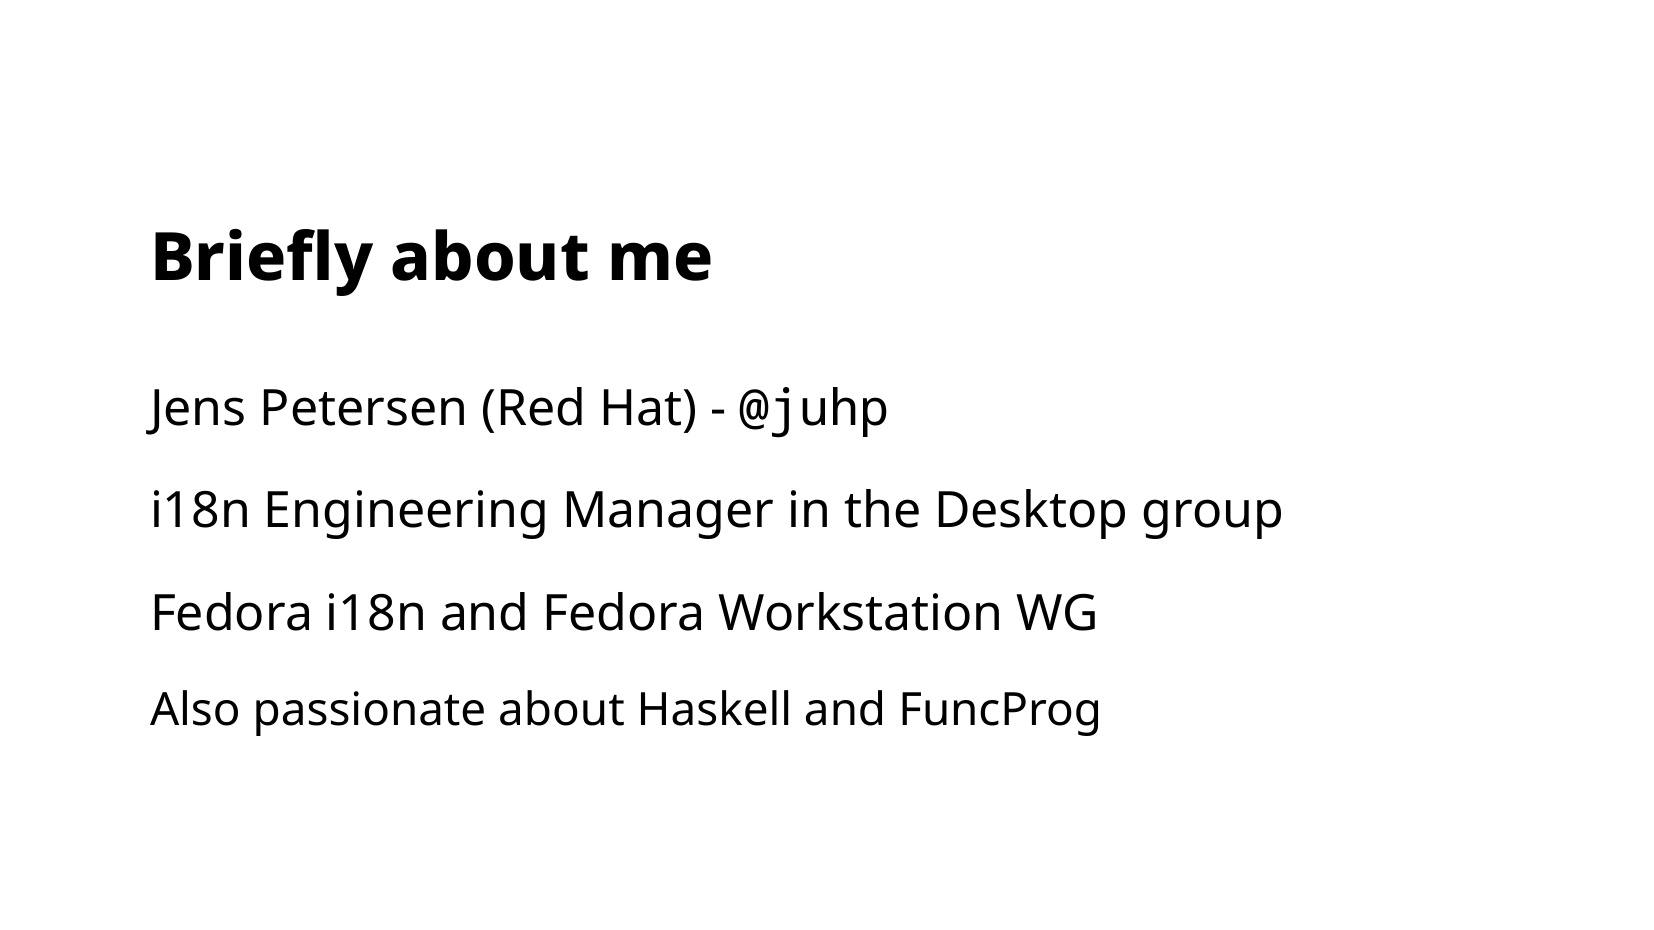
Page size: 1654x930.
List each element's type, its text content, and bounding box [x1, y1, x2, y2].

subtitle Jens Petersen (Red Hat) - @juhp i18n Engineering Manager in the Desktop group Fedora i18n and Fedora Workstation WG Also passionate about Haskell and FuncProg [150, 337, 1501, 877]
title Briefly about me [150, 144, 1501, 301]
